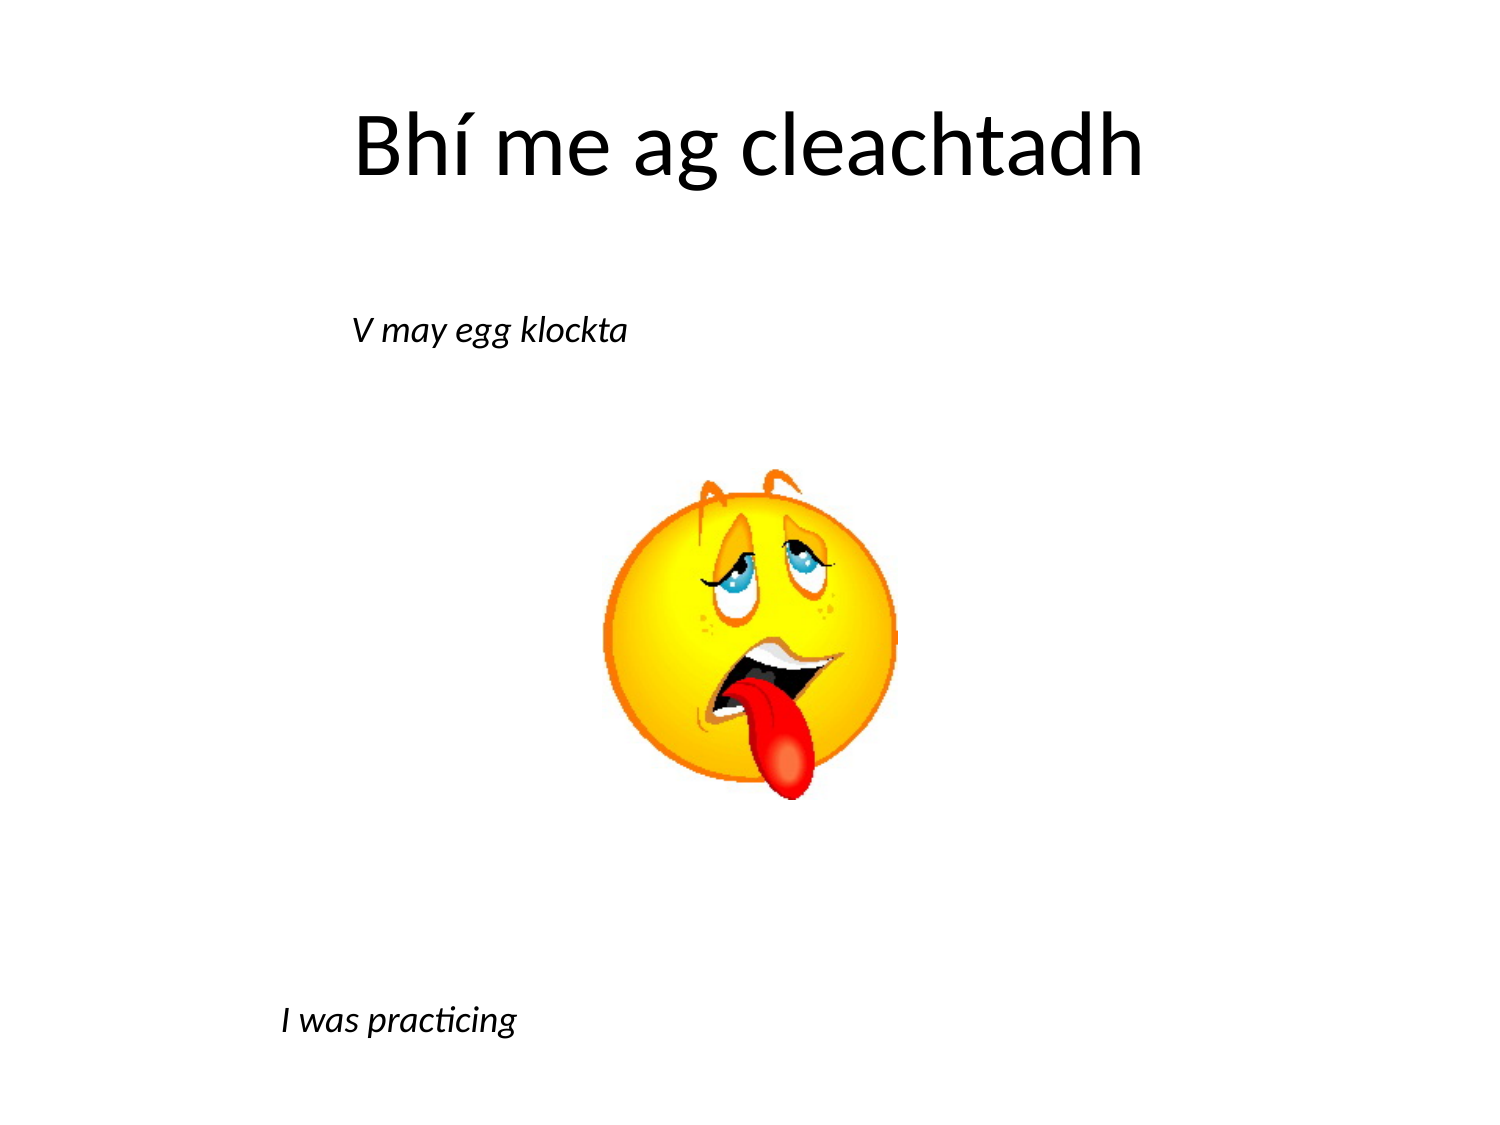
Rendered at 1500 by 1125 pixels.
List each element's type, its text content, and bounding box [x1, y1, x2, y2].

text_box V may egg klockta [336, 297, 857, 359]
title Bhí me ag cleachtadh [75, 45, 1426, 233]
picture [602, 468, 898, 800]
text_box I was practicing [265, 987, 857, 1049]
